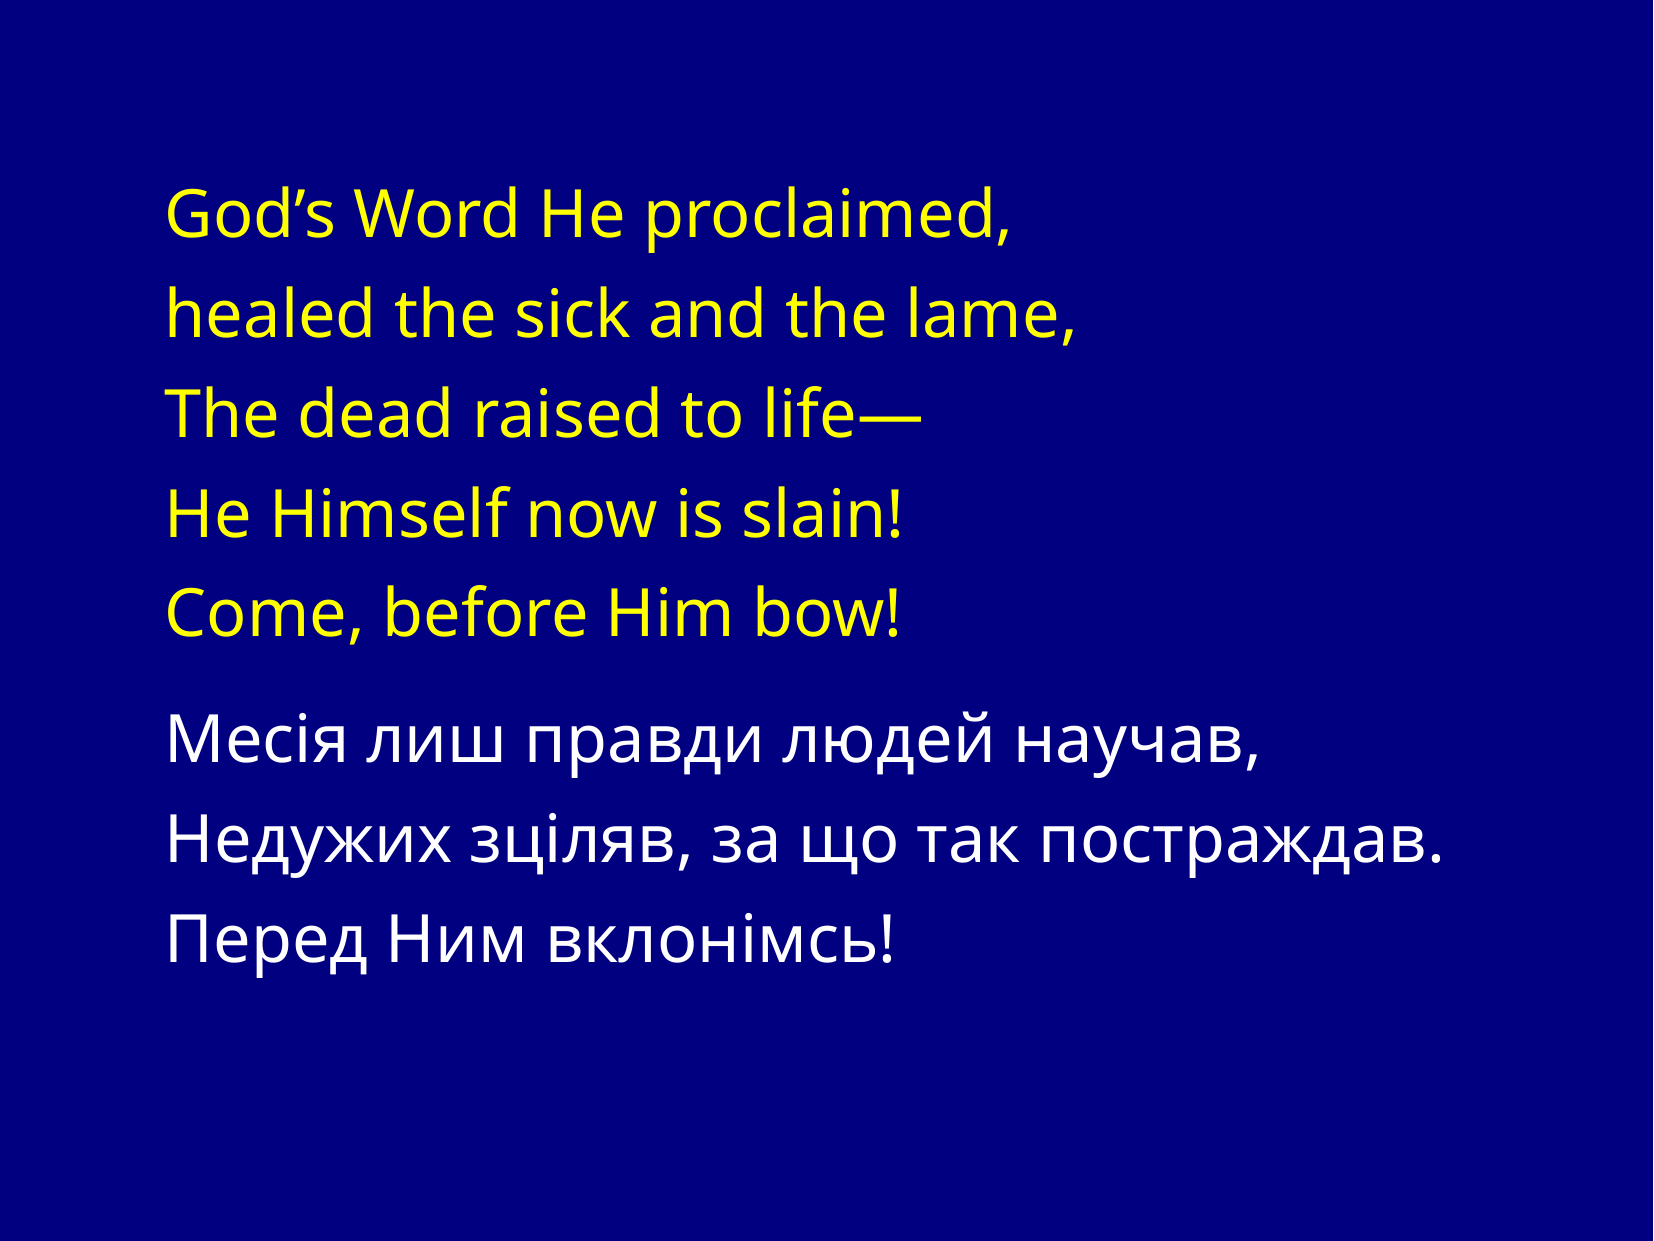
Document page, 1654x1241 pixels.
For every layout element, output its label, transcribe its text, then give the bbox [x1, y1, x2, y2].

text_box God’s Word He proclaimed, healed the sick and the lame, The dead raised to life— He Himself now is slain! Come, before Him bow! [37, 150, 1576, 638]
text_box Месія лиш правди людей научав, Недужих зціляв, за що так постраждав. Перед Ним вклонімсь! [37, 675, 1651, 1163]
